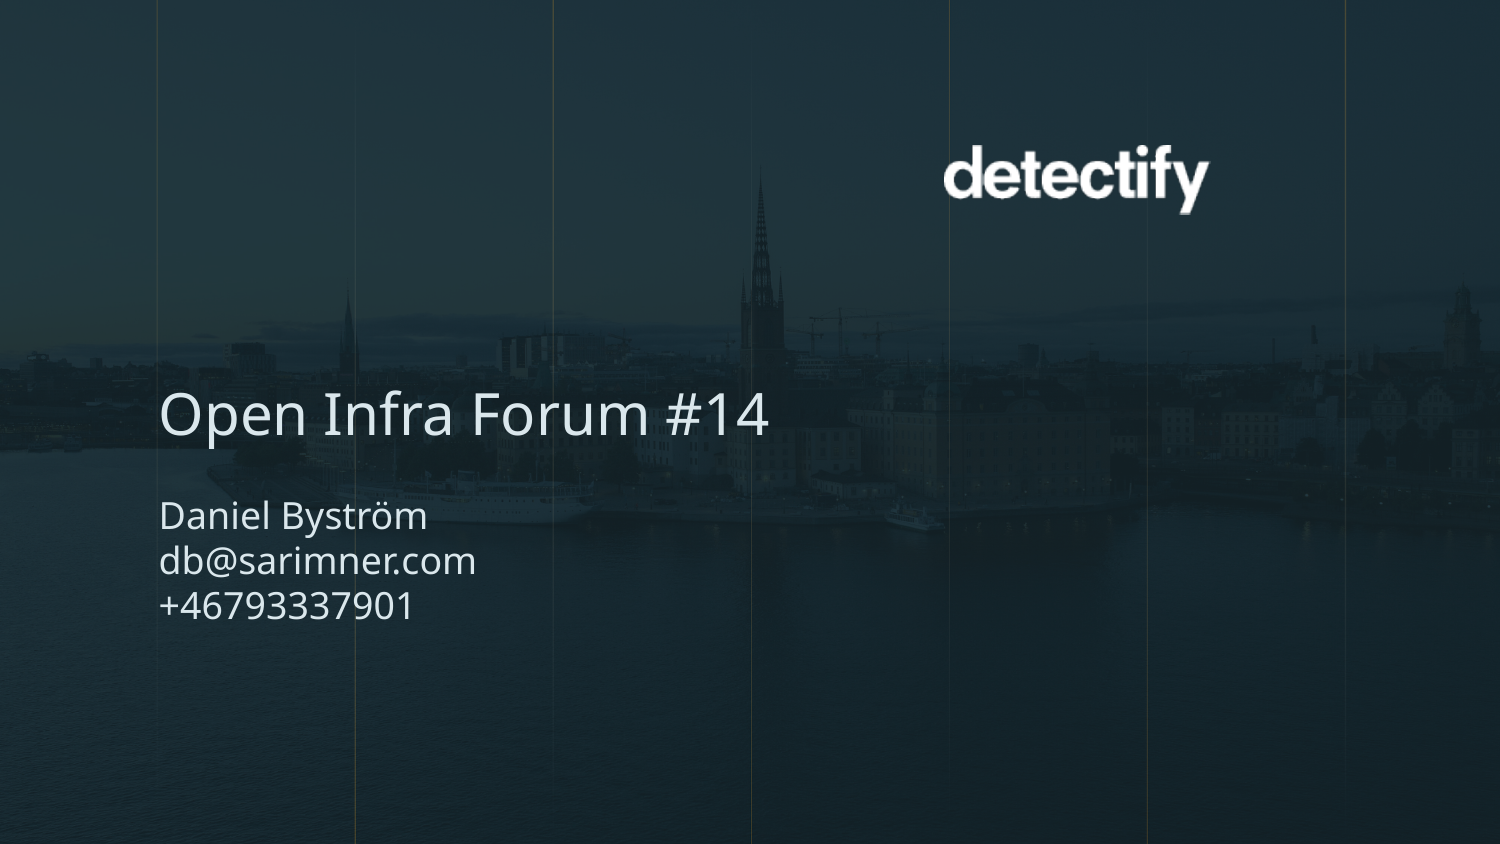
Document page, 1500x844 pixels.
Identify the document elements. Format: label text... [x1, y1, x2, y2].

picture [0, 0, 1500, 844]
text_box Open Infra Forum #14 Daniel Byström db@sarimner.com +46793337901 [143, 361, 1211, 591]
